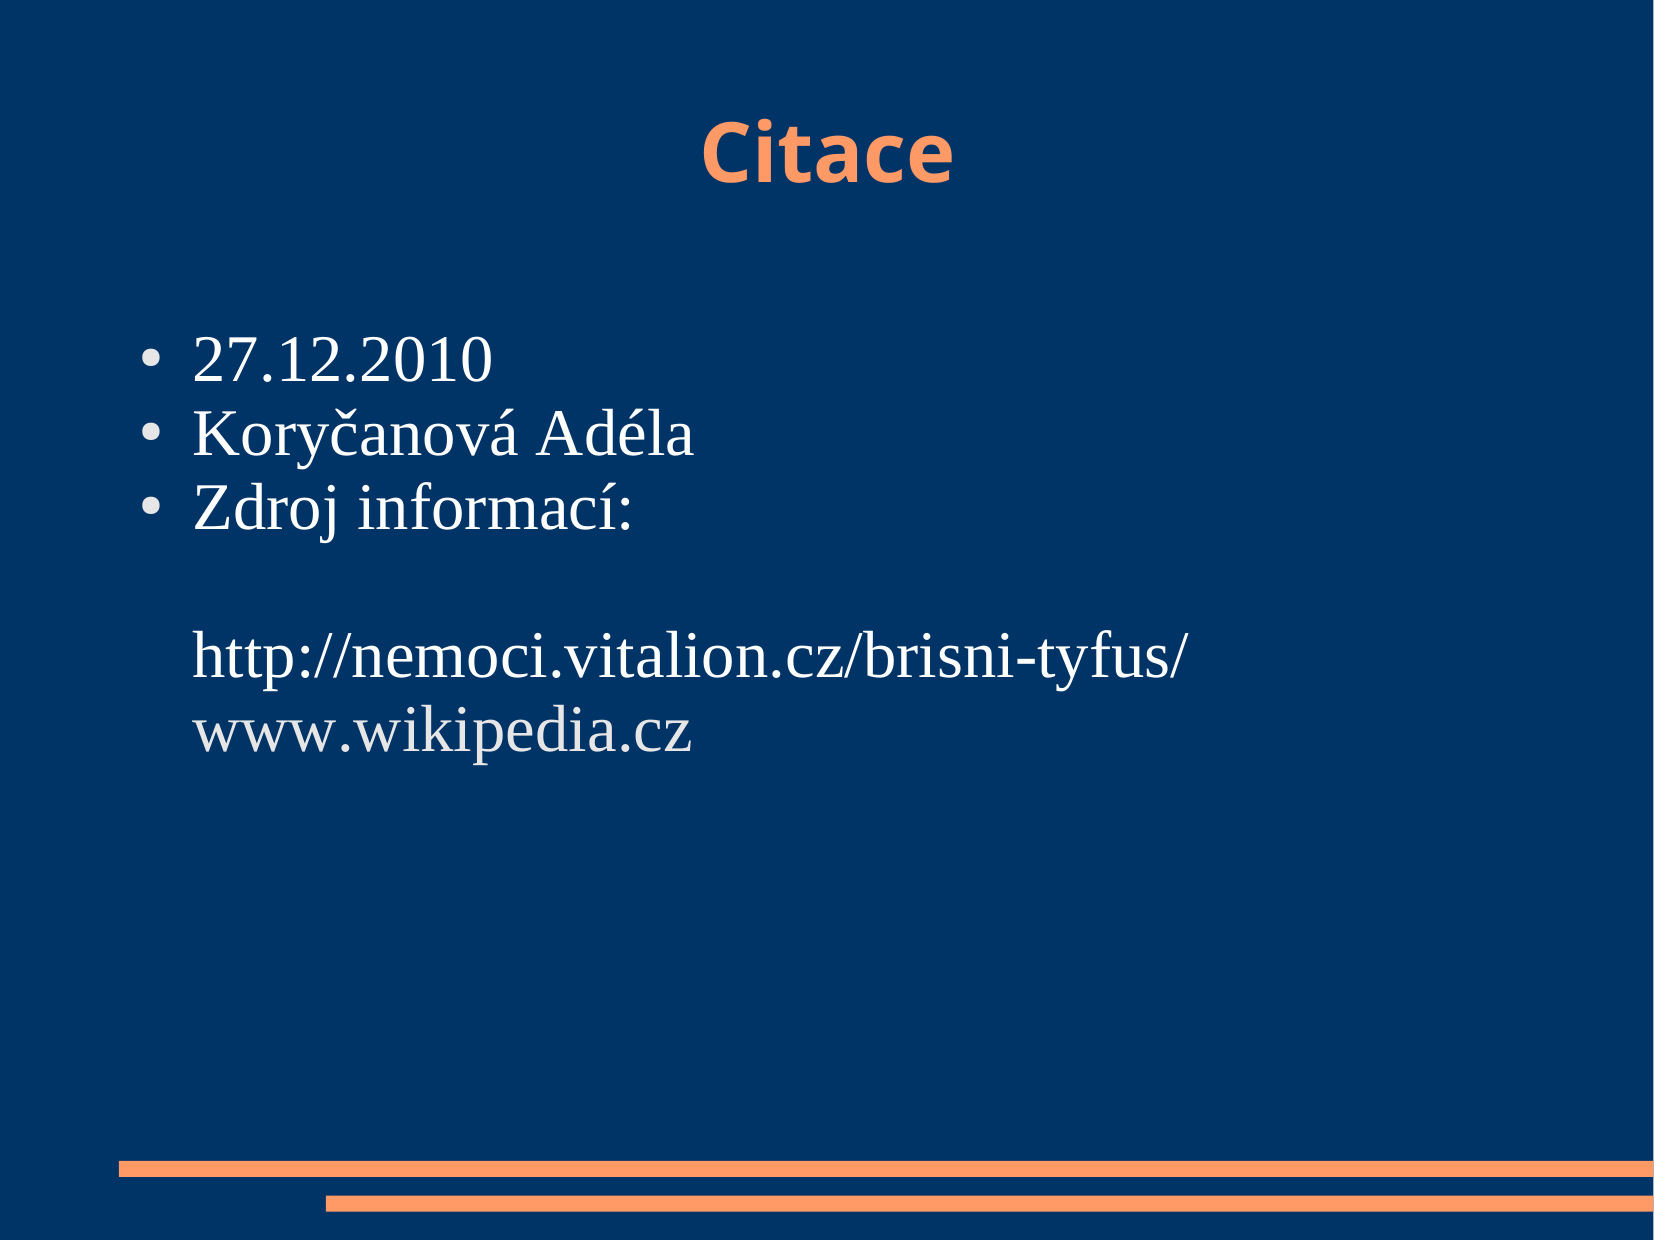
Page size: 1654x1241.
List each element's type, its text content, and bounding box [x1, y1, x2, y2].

title Citace [121, 46, 1534, 254]
list 27.12.2010 Koryčanová Adéla Zdroj informací: http://nemoci.vitalion.cz/brisni-tyfus/ www.wikipedia.cz [121, 322, 1561, 1118]
